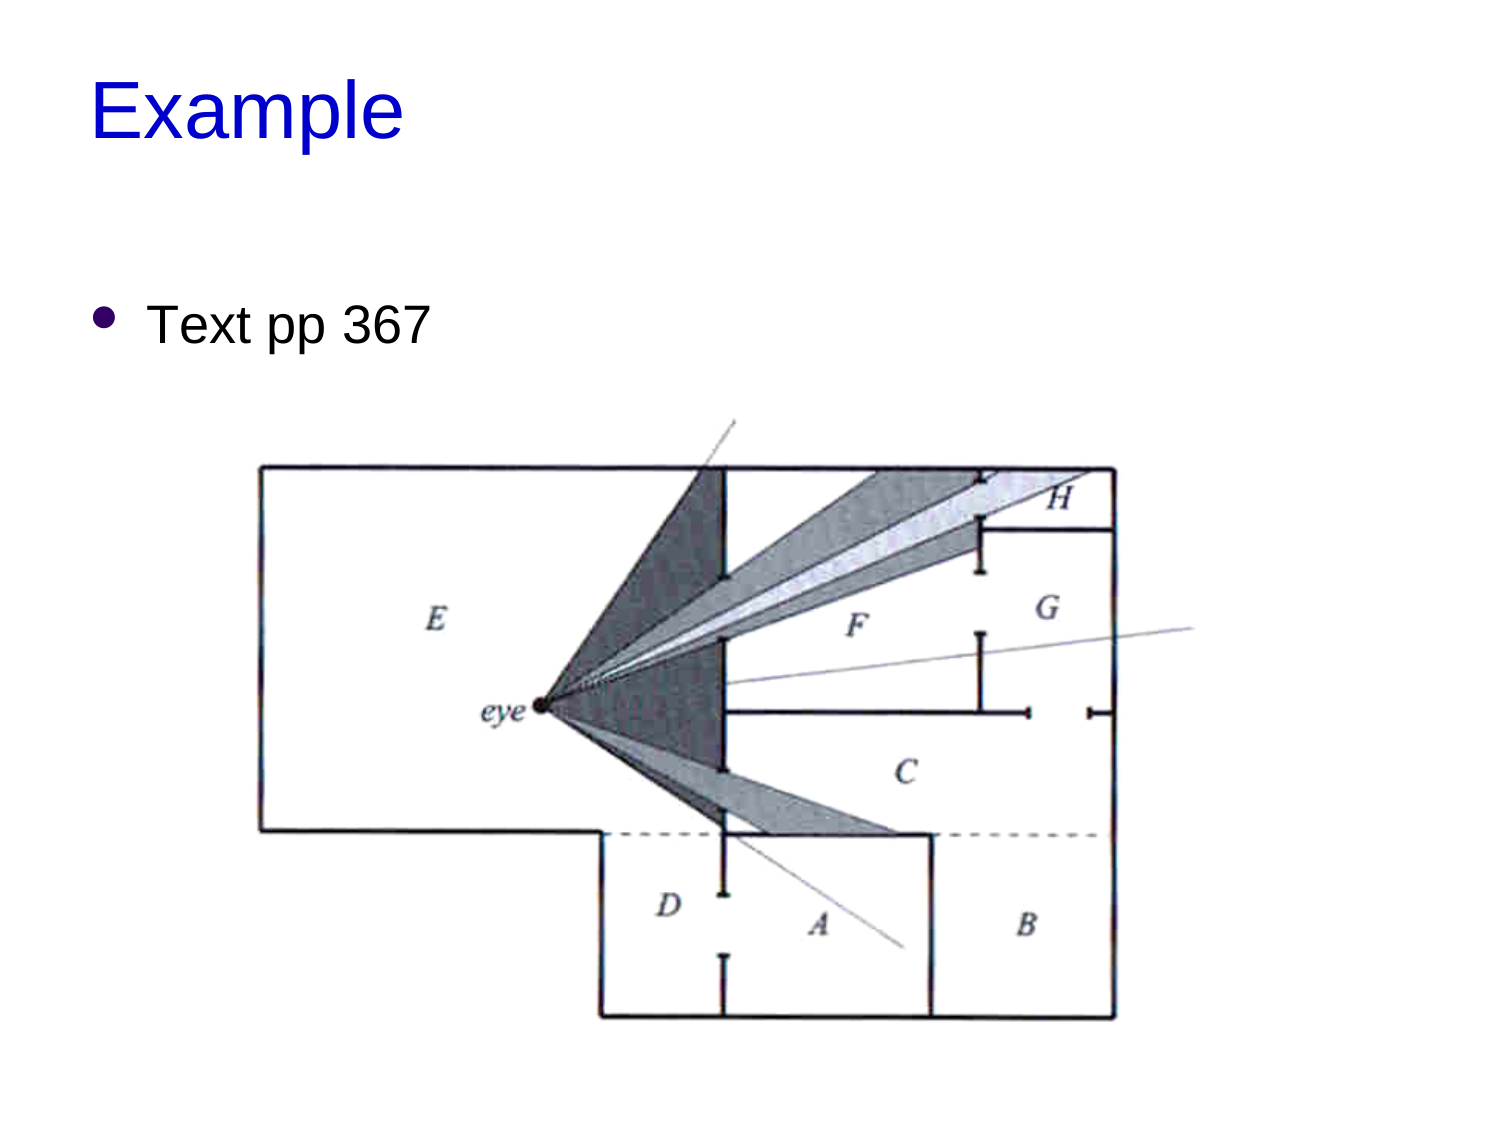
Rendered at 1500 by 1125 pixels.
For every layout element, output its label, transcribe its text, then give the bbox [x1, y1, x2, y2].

picture [162, 412, 1263, 1059]
title Example [74, 20, 1313, 163]
list Text pp 367 [75, 282, 738, 1006]
